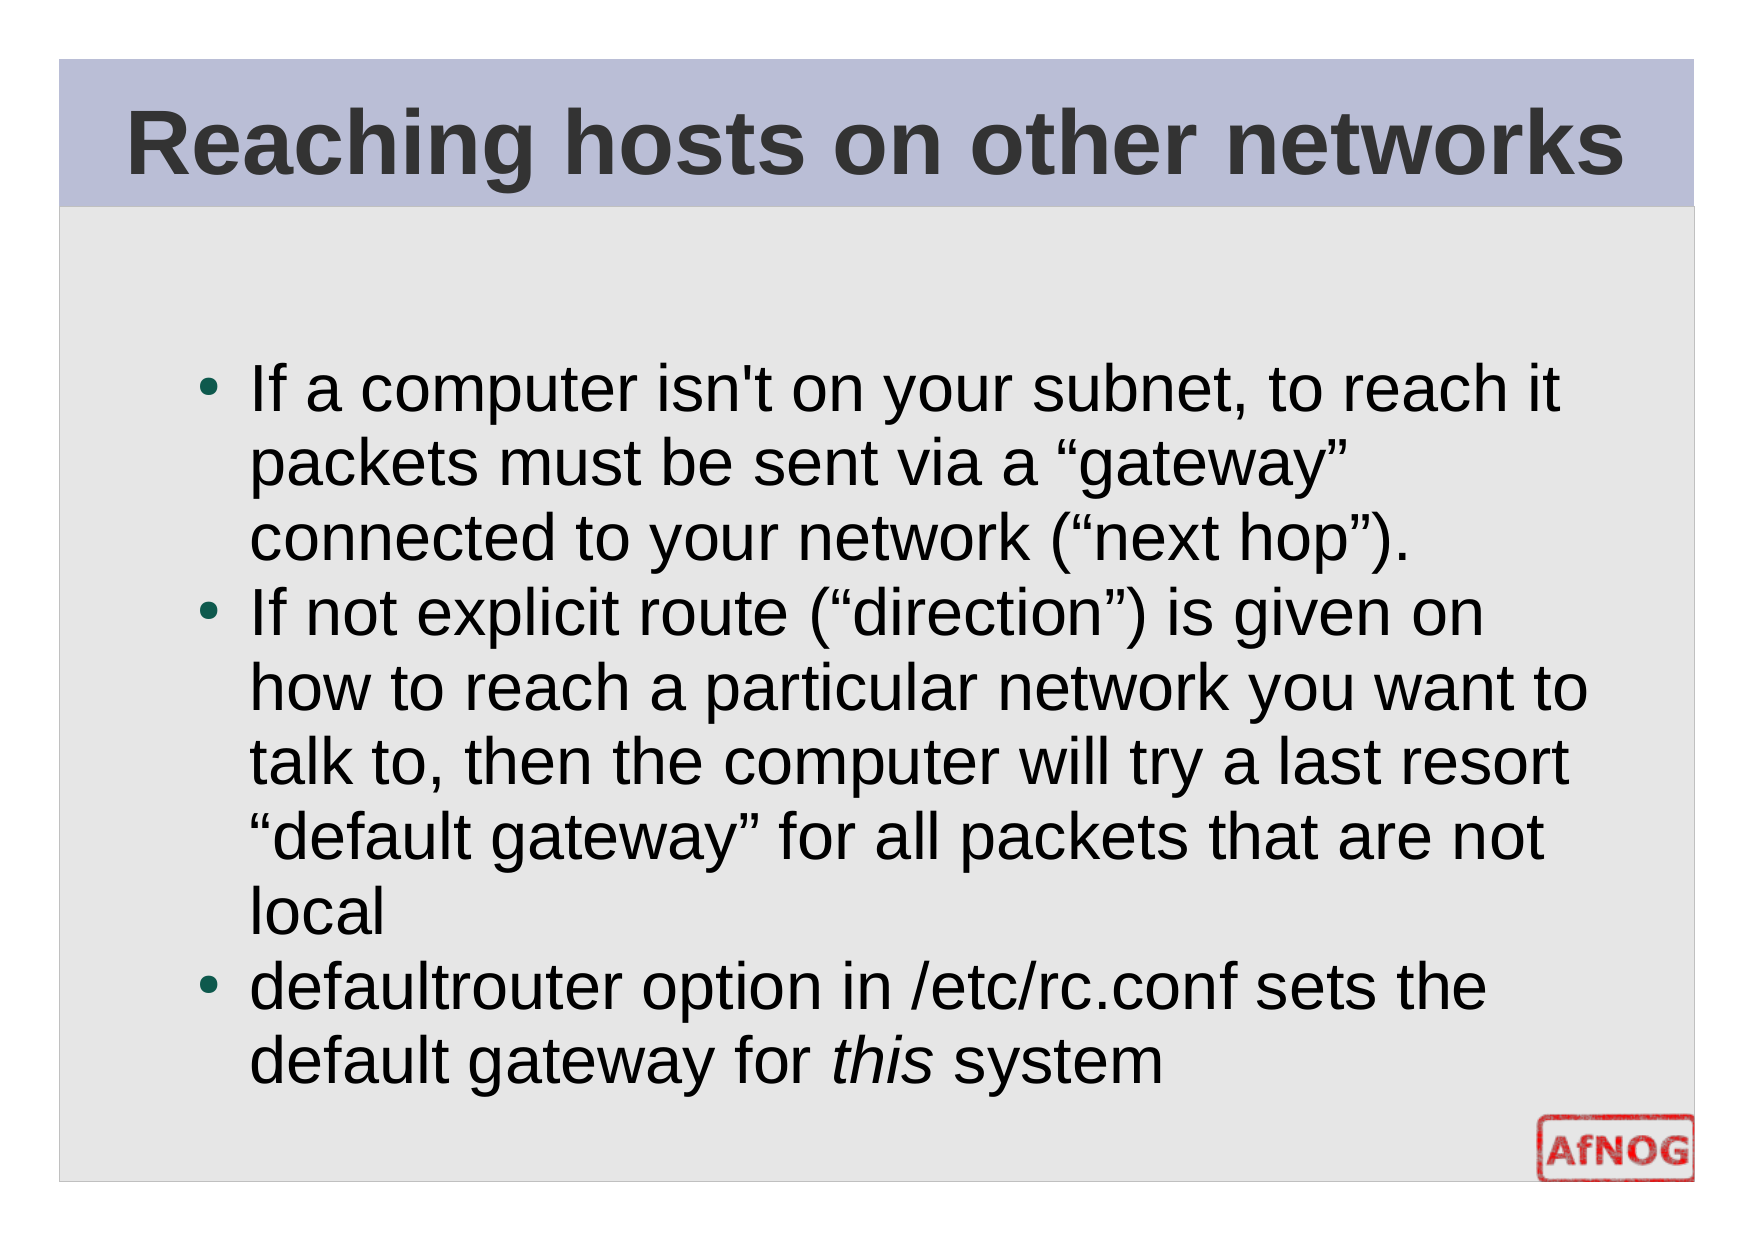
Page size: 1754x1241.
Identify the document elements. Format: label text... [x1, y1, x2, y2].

list If a computer isn't on your subnet, to reach it packets must be sent via a “gateway” connected to your network (“next hop”). If not explicit route (“direction”) is given on how to reach a particular network you want to talk to, then the computer will try a last resort “default gateway” for all packets that are not local defaultrouter option in /etc/rc.conf sets the default gateway for this system [179, 350, 1603, 1123]
picture [1535, 1112, 1695, 1182]
title Reaching hosts on other networks [59, 48, 1695, 237]
